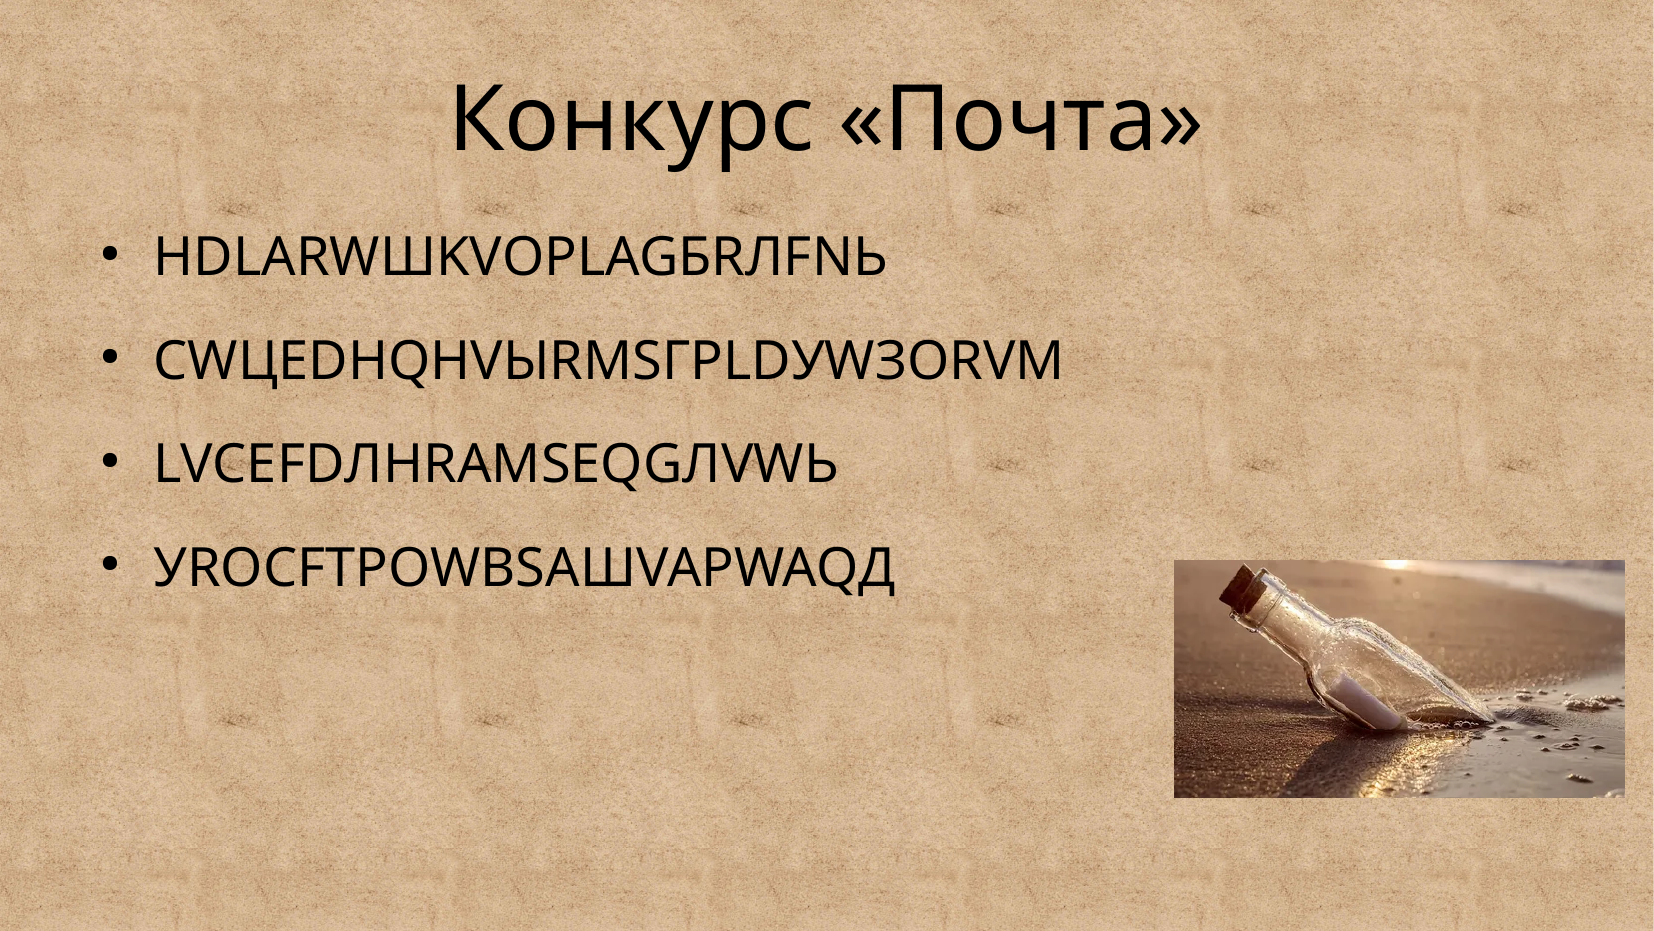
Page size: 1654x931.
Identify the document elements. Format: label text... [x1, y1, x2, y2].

picture [0, 0, 1654, 931]
list HDLARWШKVOPLAGБRЛFNЬ CWЦЕDHQHVЫRMSГPLDУWЗORVM LVCEFDЛHRAMSEQGЛVWЬ УROCFTPOWBSAШVAPWAQД [82, 217, 1418, 886]
title Конкурс «Почта» [82, 37, 1571, 193]
